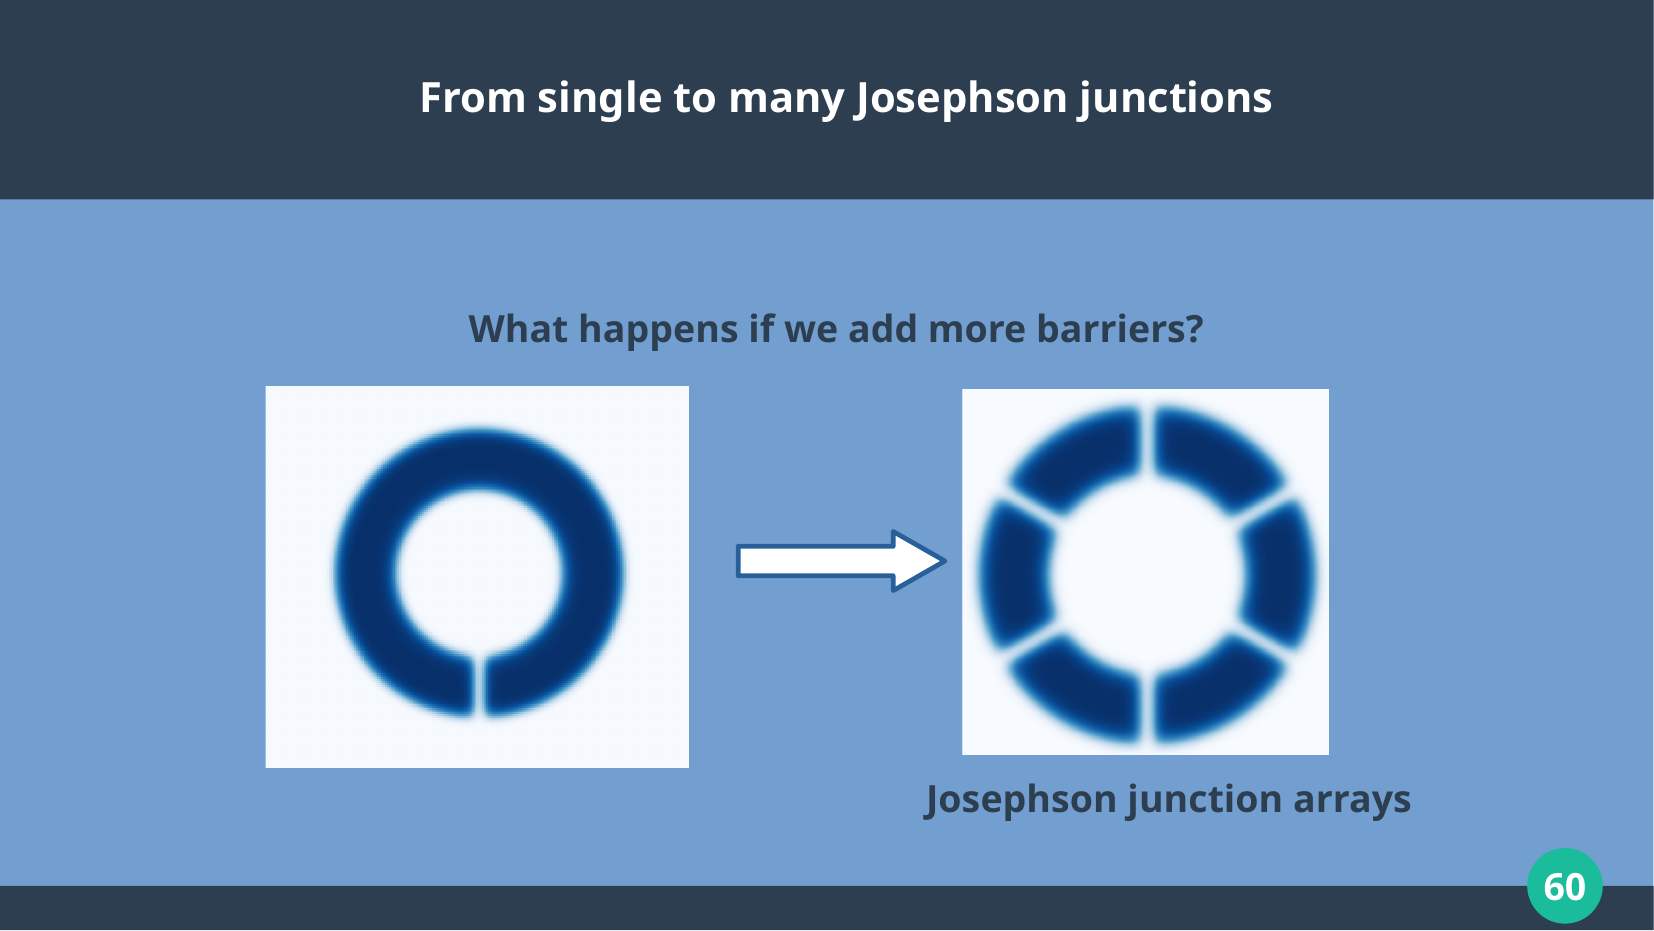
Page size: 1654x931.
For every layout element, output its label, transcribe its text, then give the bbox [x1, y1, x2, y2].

text_box What happens if we add more barriers? [413, 295, 1270, 362]
title From single to many Josephson junctions [271, 37, 1300, 156]
text_box Josephson junction arrays [879, 764, 1459, 831]
picture [961, 389, 1329, 755]
picture [265, 386, 689, 768]
text_box [738, 531, 945, 591]
